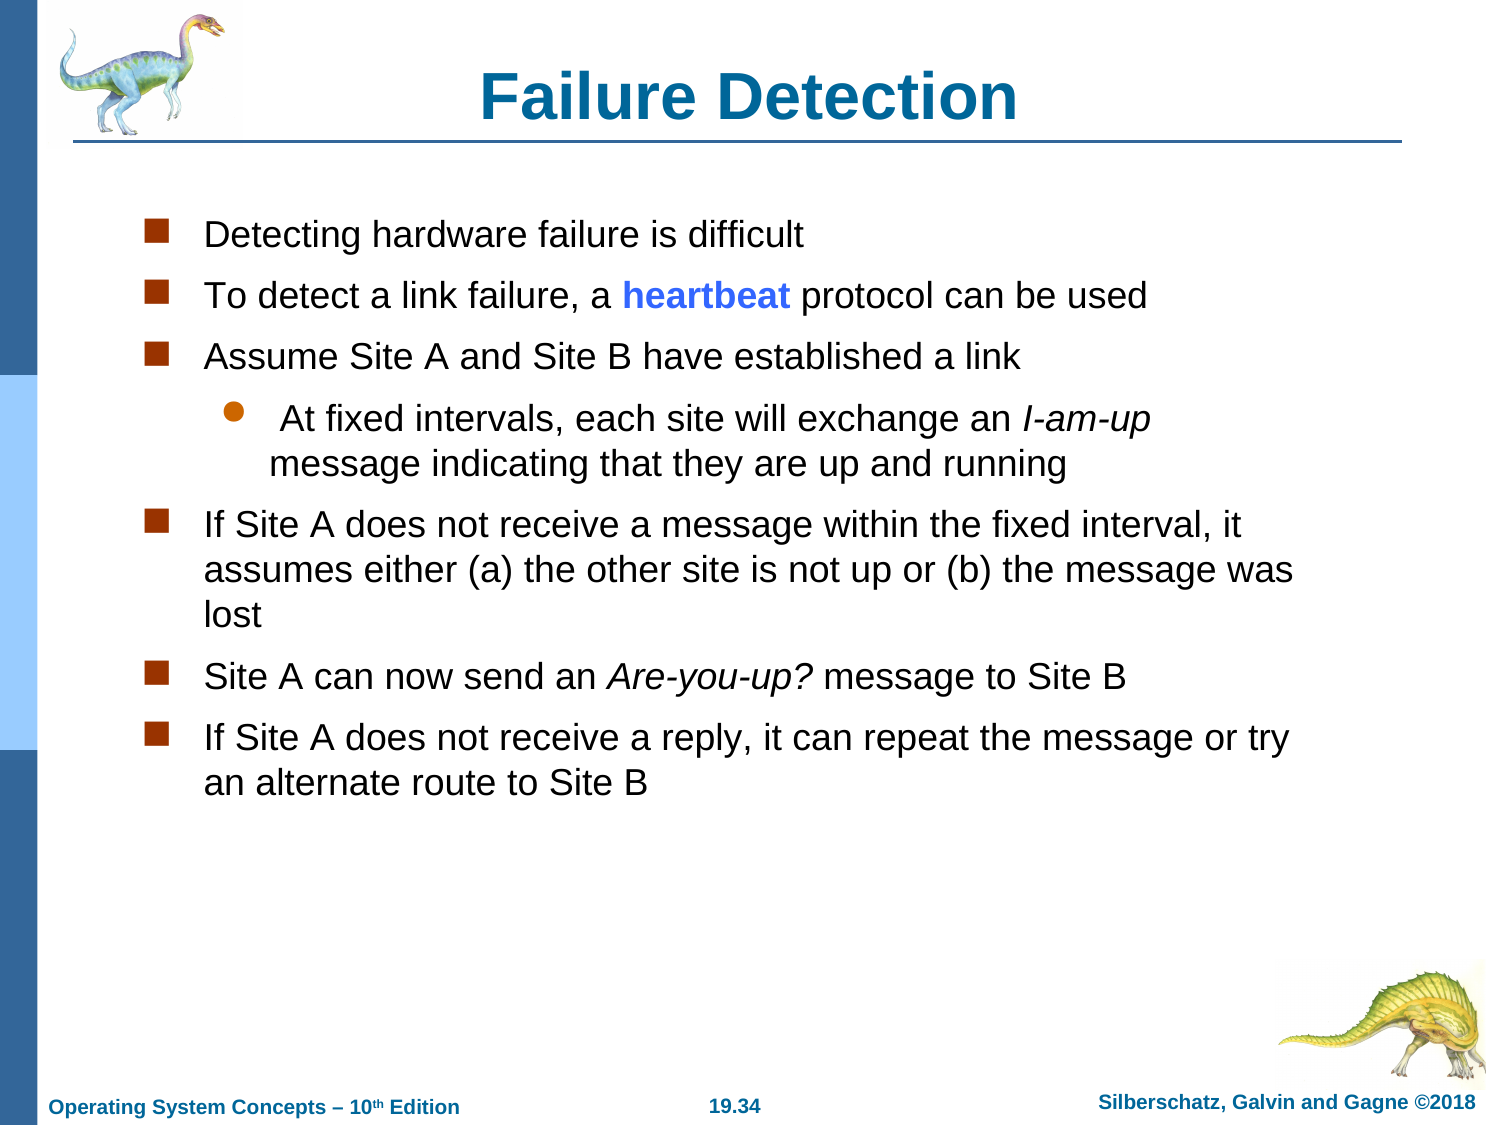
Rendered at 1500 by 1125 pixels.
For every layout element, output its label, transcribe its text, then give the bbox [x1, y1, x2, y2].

picture [1275, 959, 1486, 1090]
list Detecting hardware failure is difficult To detect a link failure, a heartbeat protocol can be used Assume Site A and Site B have established a link At fixed intervals, each site will exchange an I-am-up message indicating that they are up and running If Site A does not receive a message within the fixed interval, it assumes either (a) the other site is not up or (b) the message was lost Site A can now send an Are-you-up? message to Site B If Site A does not receive a reply, it can repeat the message or try an alternate route to Site B [132, 202, 1322, 946]
title Failure Detection [75, 45, 1426, 141]
picture [46, 0, 243, 149]
picture [1415, 1094, 1423, 1099]
